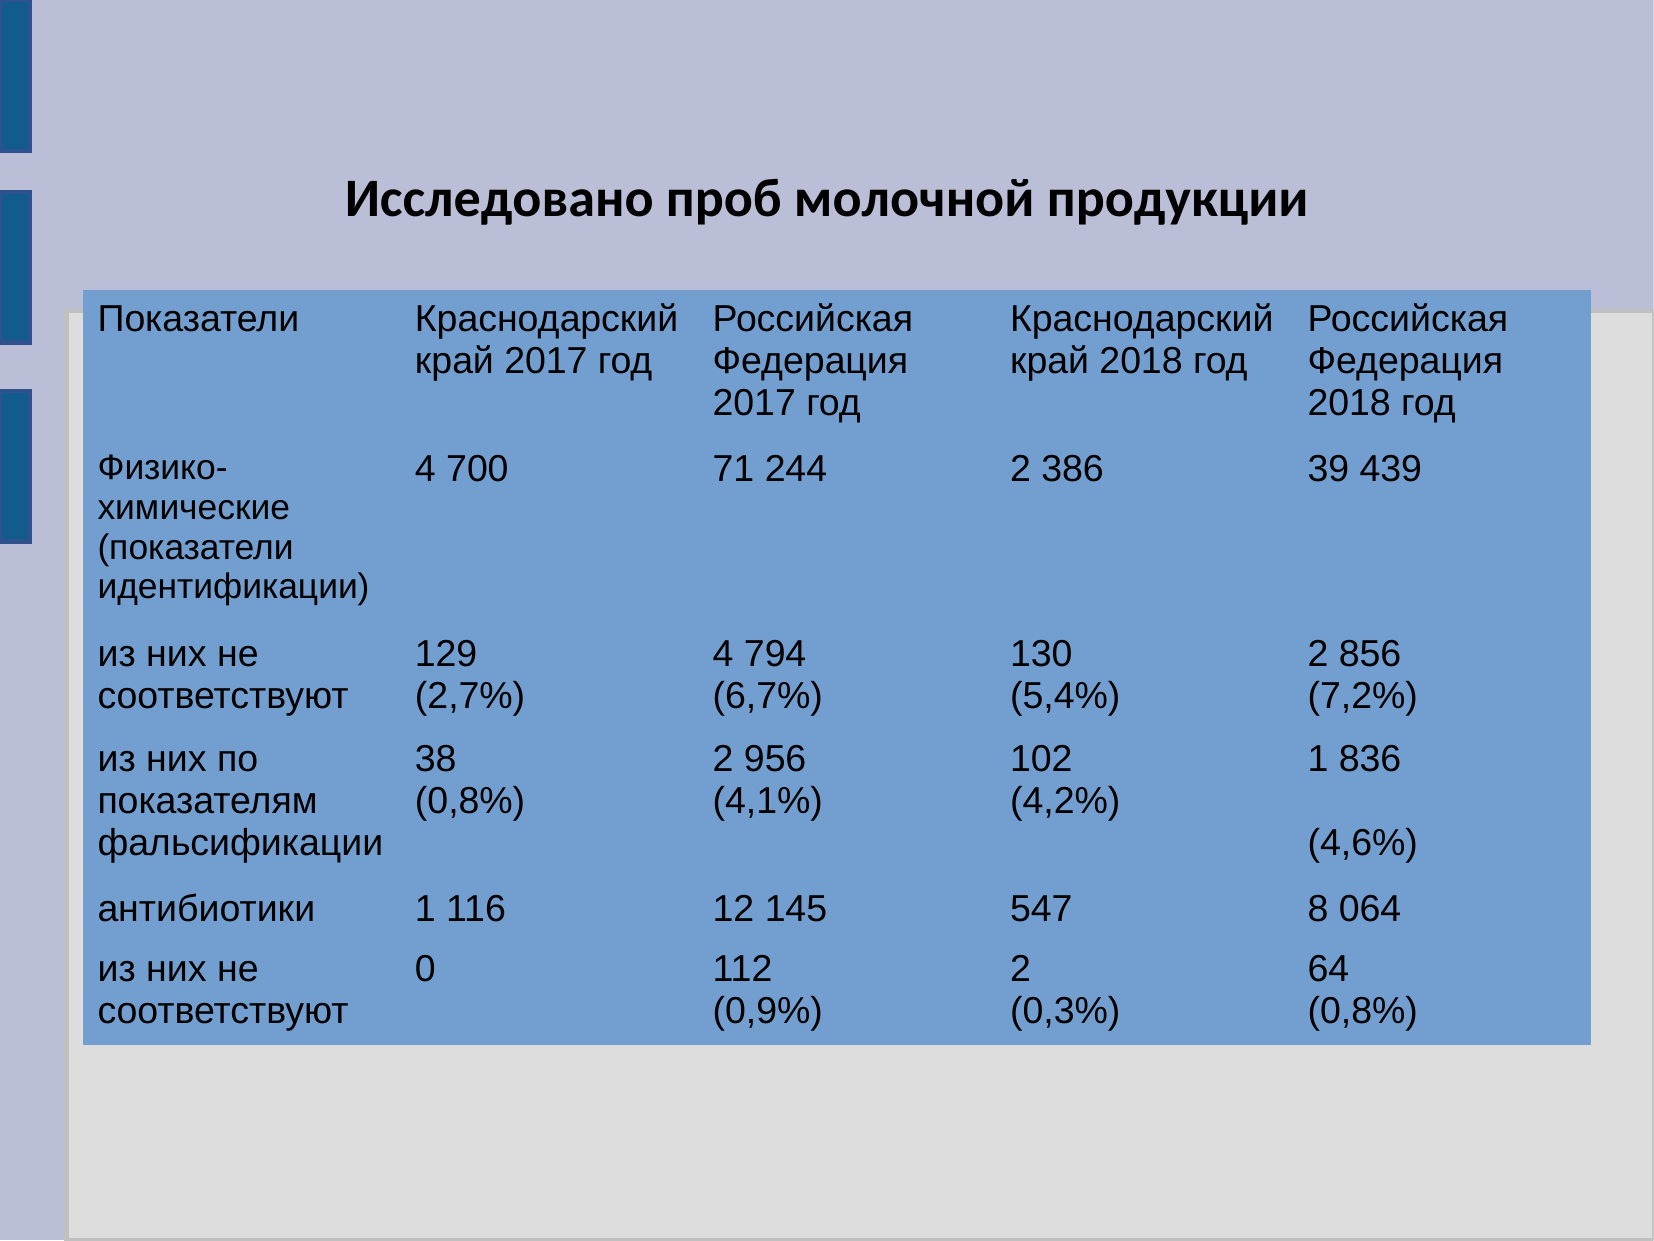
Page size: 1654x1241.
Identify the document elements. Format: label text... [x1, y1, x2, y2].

table_cell 2 (0,3%) [995, 940, 1293, 1045]
table_cell 12 145 [698, 880, 995, 940]
table_cell 1 116 [400, 880, 698, 940]
table_cell 71 244 [698, 440, 995, 625]
table_header Показатели [83, 290, 400, 440]
table_cell 38 (0,8%) [400, 730, 698, 880]
title Исследовано проб молочной продукции [121, 91, 1534, 290]
table_header Краснодарский край 2017 год [400, 290, 698, 440]
table_cell из них не соответствуют [83, 940, 400, 1045]
table_cell Физико-химические (показатели идентификации) [83, 440, 400, 625]
table_cell 129 (2,7%) [400, 625, 698, 730]
table_cell 39 439 [1293, 440, 1591, 625]
table_cell 64 (0,8%) [1293, 940, 1591, 1045]
table_cell из них по показателям фальсификации [83, 730, 400, 880]
table_cell 2 856 (7,2%) [1293, 625, 1591, 730]
table_cell 2 386 [995, 440, 1293, 625]
table_cell 112 (0,9%) [698, 940, 995, 1045]
table_header Российская Федерация 2017 год [698, 290, 995, 440]
table_header Краснодарский край 2018 год [995, 290, 1293, 440]
table_cell 102 (4,2%) [995, 730, 1293, 880]
table_cell антибиотики [83, 880, 400, 940]
table_cell 2 956 (4,1%) [698, 730, 995, 880]
table_cell 130 (5,4%) [995, 625, 1293, 730]
table_cell 547 [995, 880, 1293, 940]
table_cell 4 794 (6,7%) [698, 625, 995, 730]
table_cell 8 064 [1293, 880, 1591, 940]
table_cell 0 [400, 940, 698, 1045]
table_header Российская Федерация 2018 год [1293, 290, 1591, 440]
table_cell 4 700 [400, 440, 698, 625]
table_cell из них не соответствуют [83, 625, 400, 730]
table_cell 1 836 (4,6%) [1293, 730, 1591, 880]
